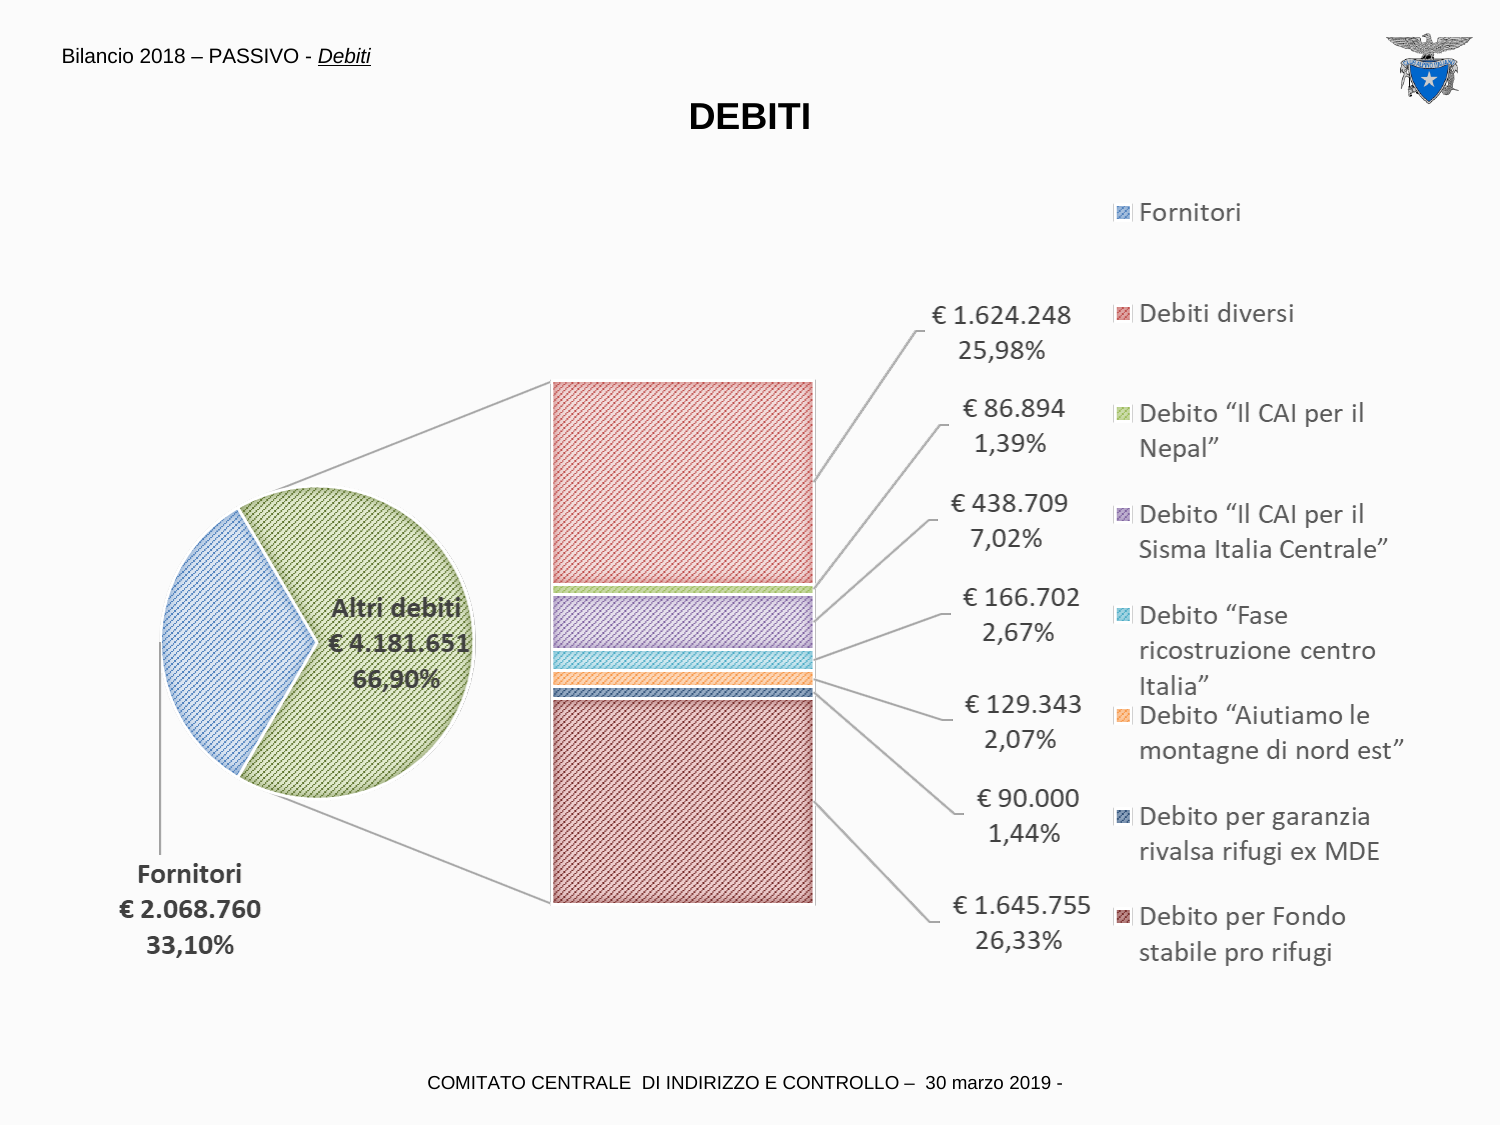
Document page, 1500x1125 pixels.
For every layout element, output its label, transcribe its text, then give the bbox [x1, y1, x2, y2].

text_box COMITATO CENTRALE DI INDIRIZZO E CONTROLLO – 30 marzo 2019 - [257, 1062, 1233, 1101]
picture [84, 184, 1435, 1008]
text_box DEBITI [259, 93, 1241, 136]
text_box Bilancio 2018 – PASSIVO - Debiti [46, 35, 434, 76]
picture [1382, 29, 1477, 112]
